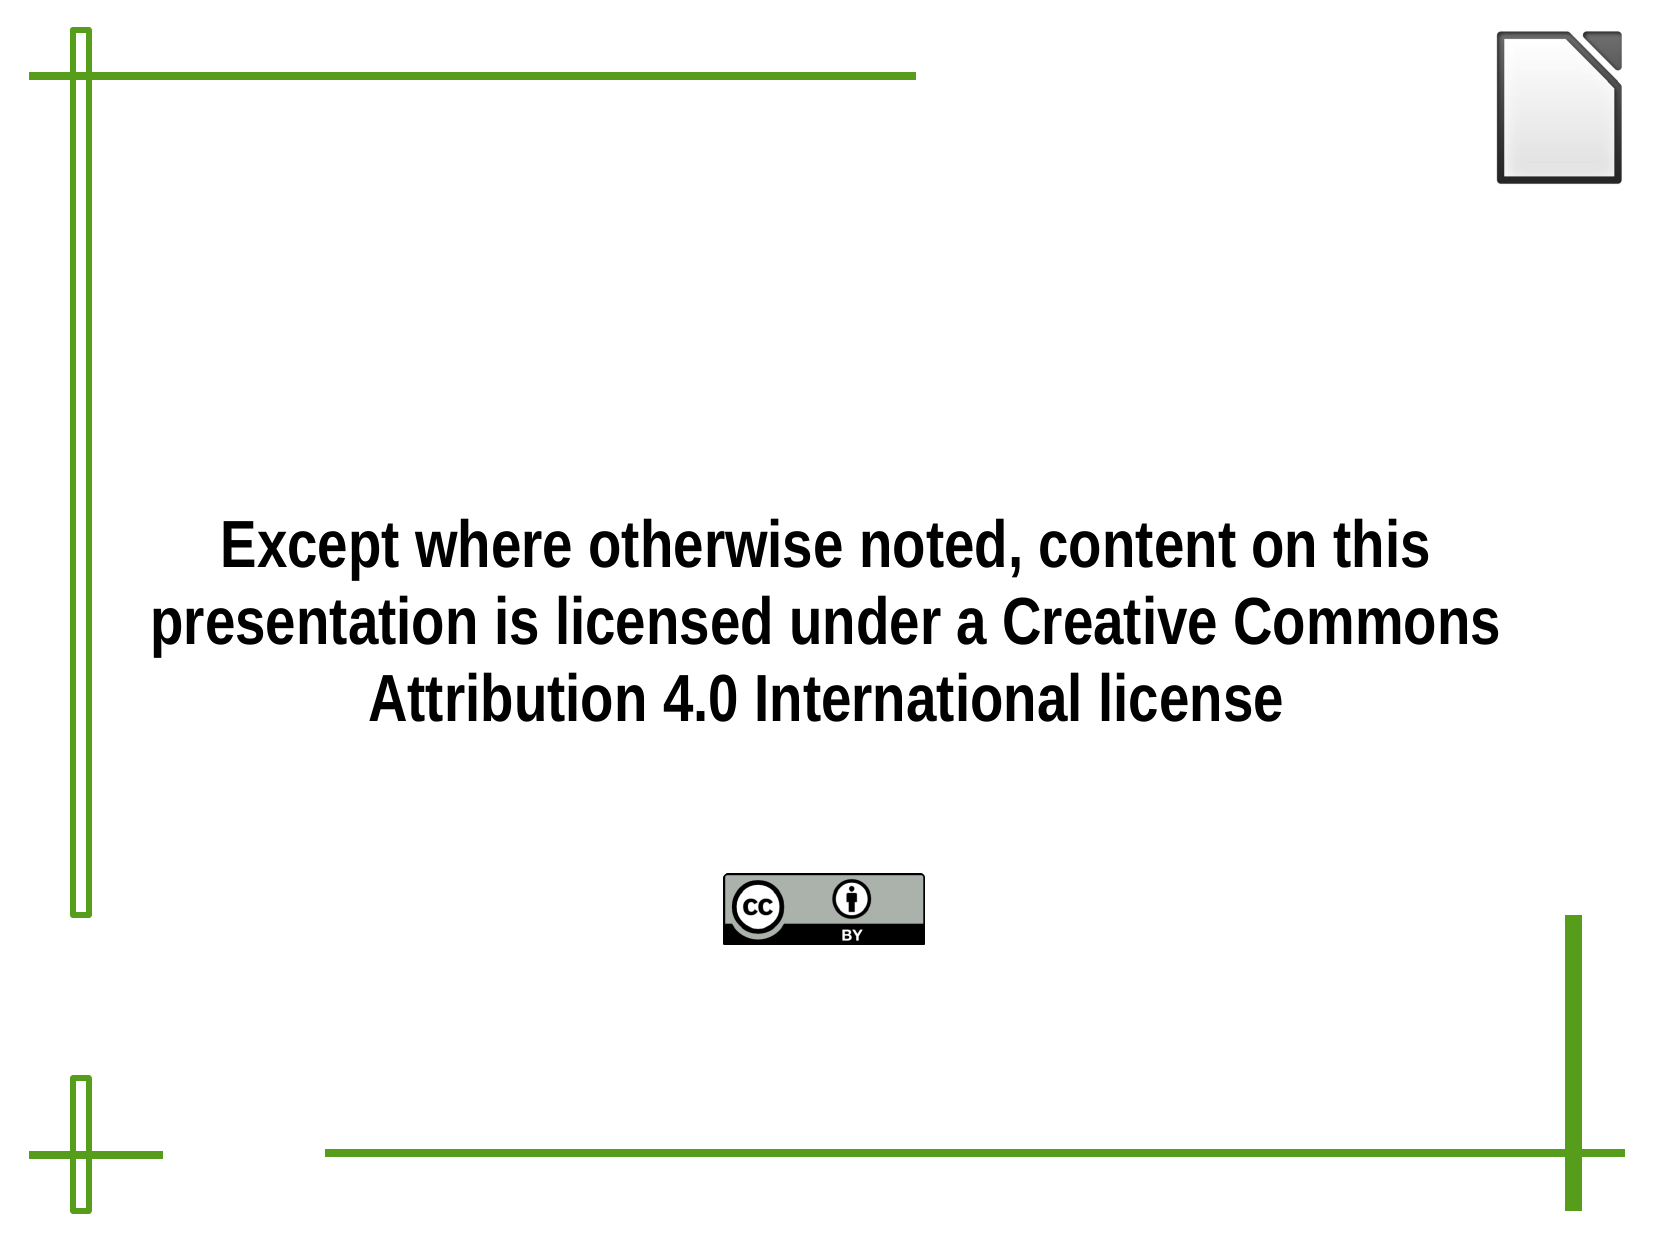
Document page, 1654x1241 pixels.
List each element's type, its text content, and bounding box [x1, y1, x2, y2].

picture [1494, 29, 1624, 186]
subtitle Except where otherwise noted, content on this presentation is licensed under a Creative Commons Attribution 4.0 International license [118, 118, 1536, 1123]
picture [723, 873, 925, 945]
